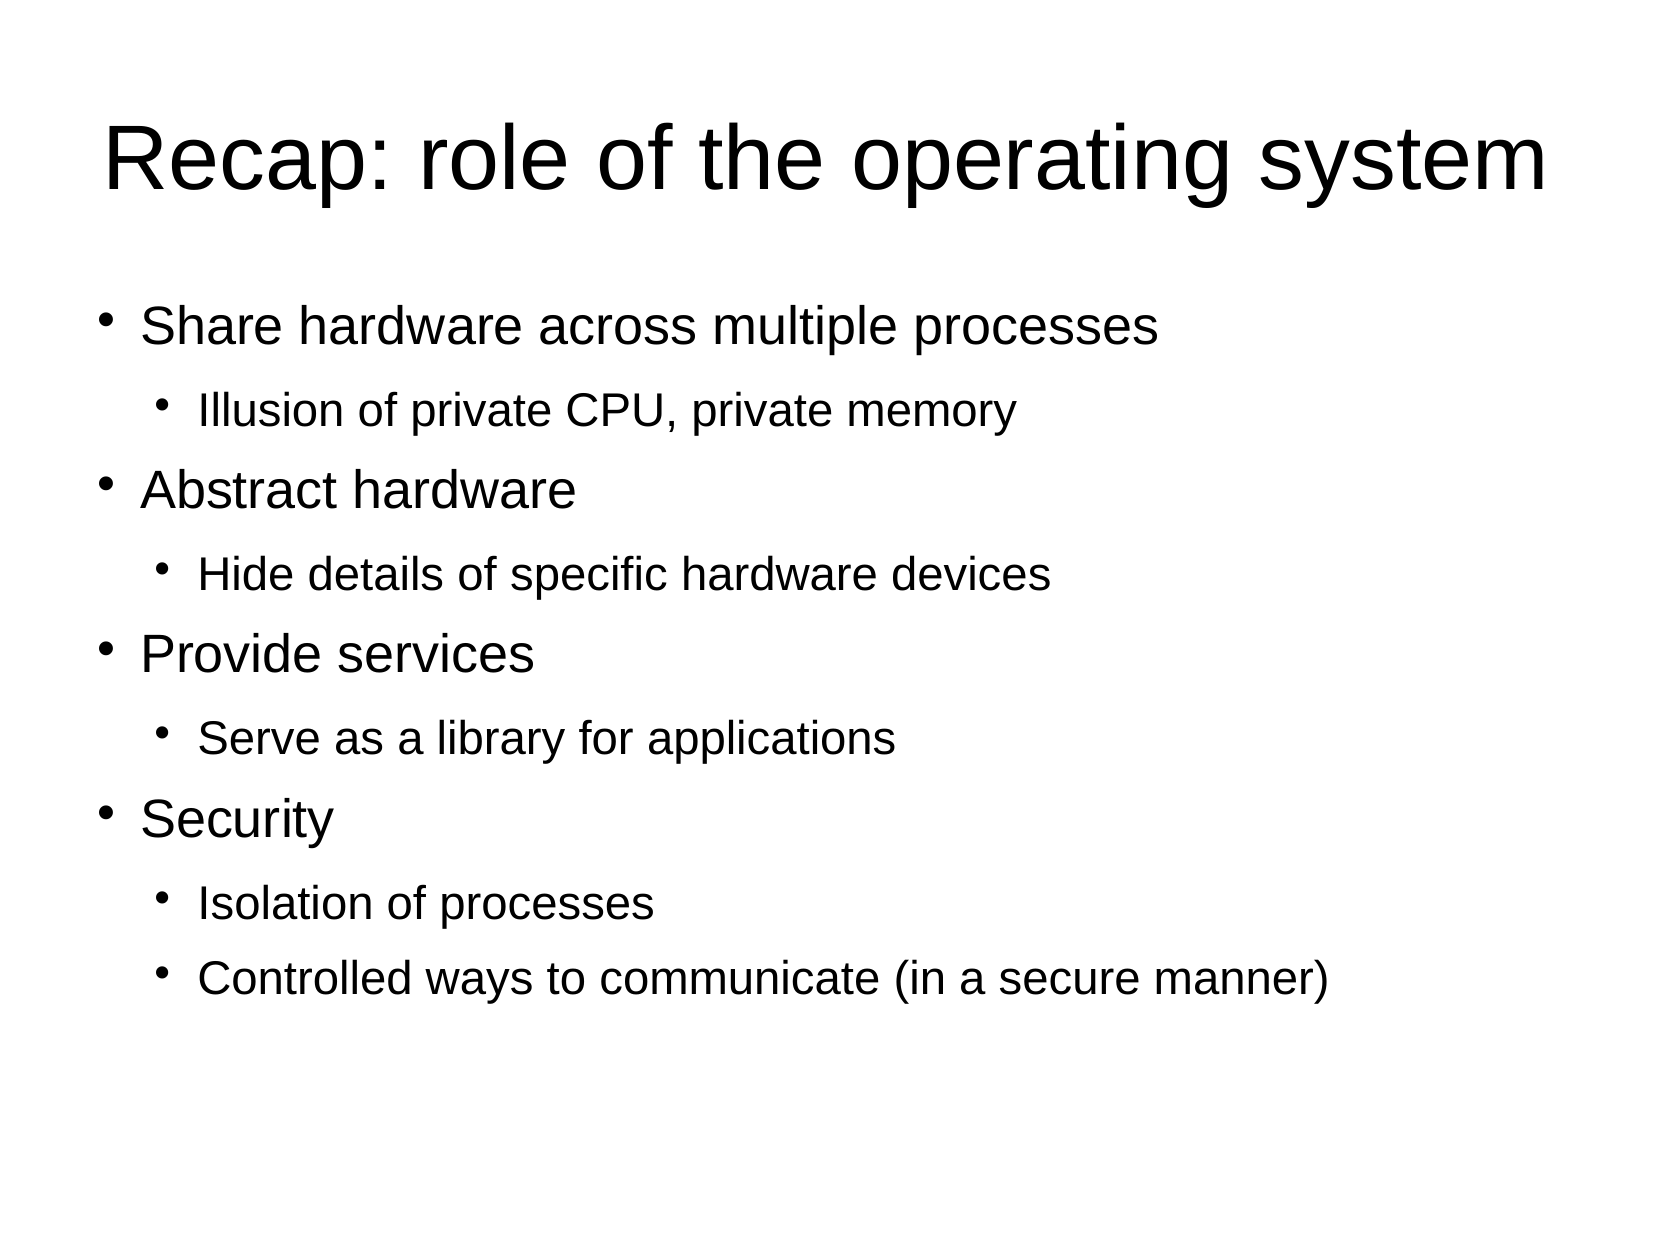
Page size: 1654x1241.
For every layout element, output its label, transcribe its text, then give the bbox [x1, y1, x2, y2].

list Share hardware across multiple processes Illusion of private CPU, private memory Abstract hardware Hide details of specific hardware devices Provide services Serve as a library for applications Security Isolation of processes Controlled ways to communicate (in a secure manner) [82, 290, 1571, 1010]
title Recap: role of the operating system [82, 49, 1571, 257]
